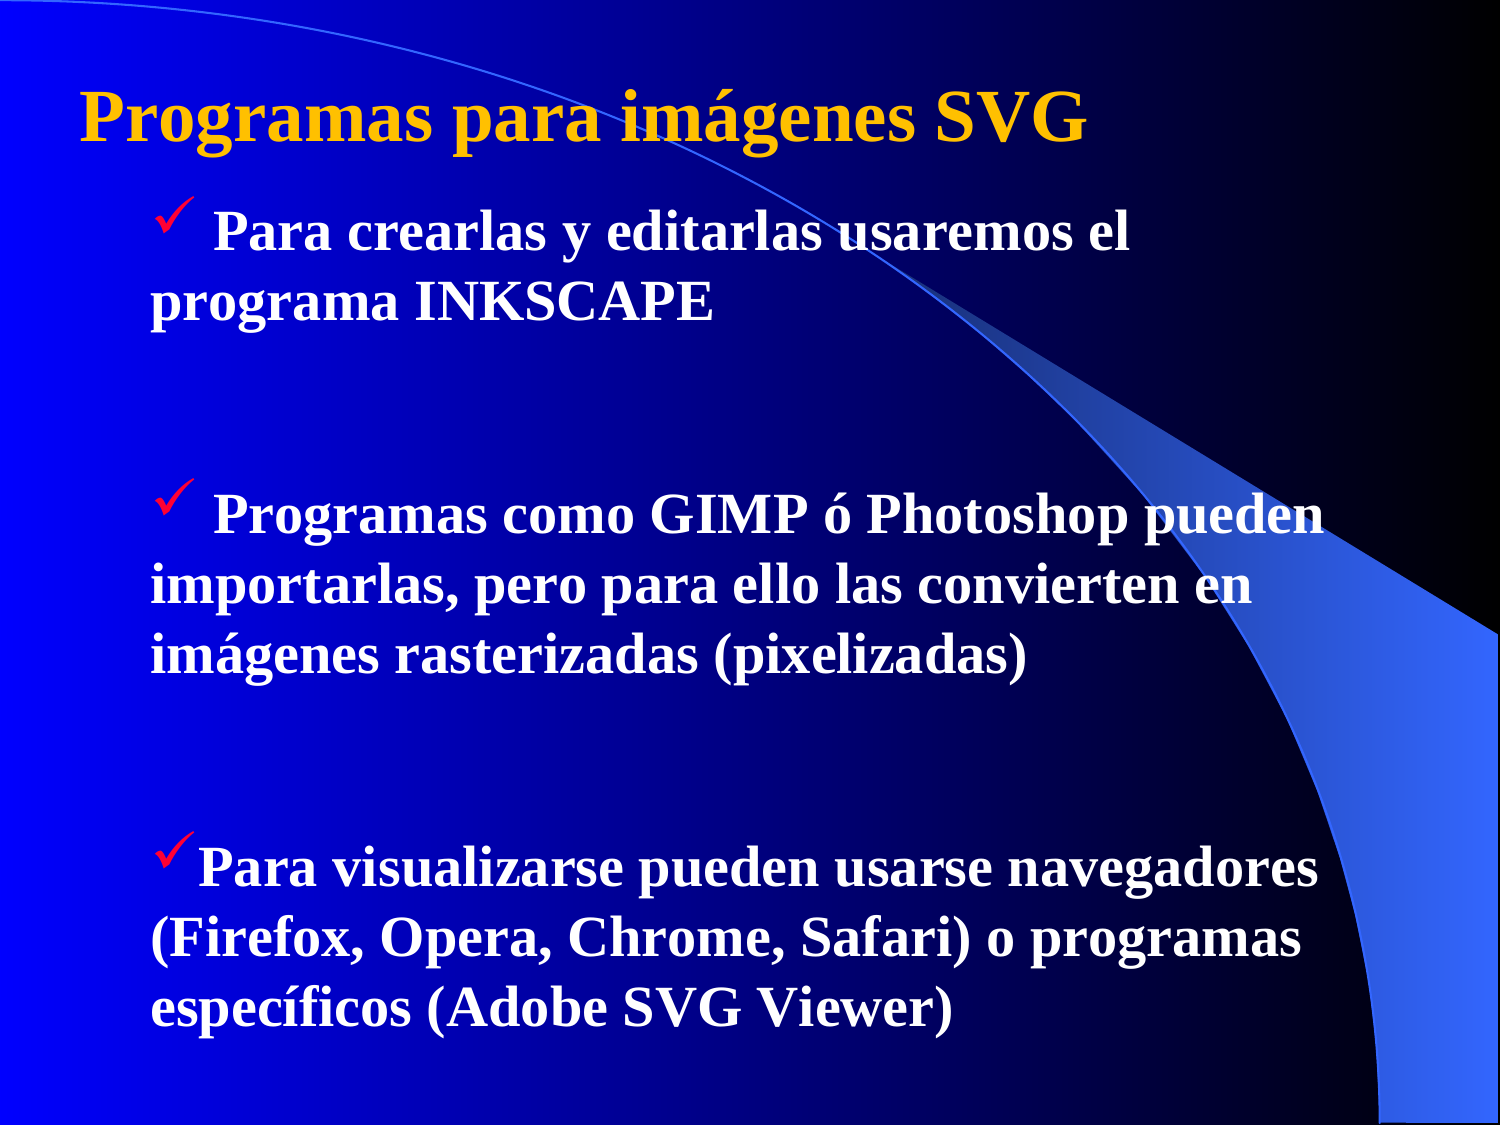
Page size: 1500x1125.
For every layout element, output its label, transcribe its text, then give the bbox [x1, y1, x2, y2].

text_box Programas para imágenes SVG [64, 58, 1424, 164]
text_box Para crearlas y editarlas usaremos el programa INKSCAPE Programas como GIMP ó Photoshop pueden importarlas, pero para ello las convierten en imágenes rasterizadas (pixelizadas) Para visualizarse pueden usarse navegadores (Firefox, Opera, Chrome, Safari) o programas específicos (Adobe SVG Viewer) [135, 184, 1345, 1125]
